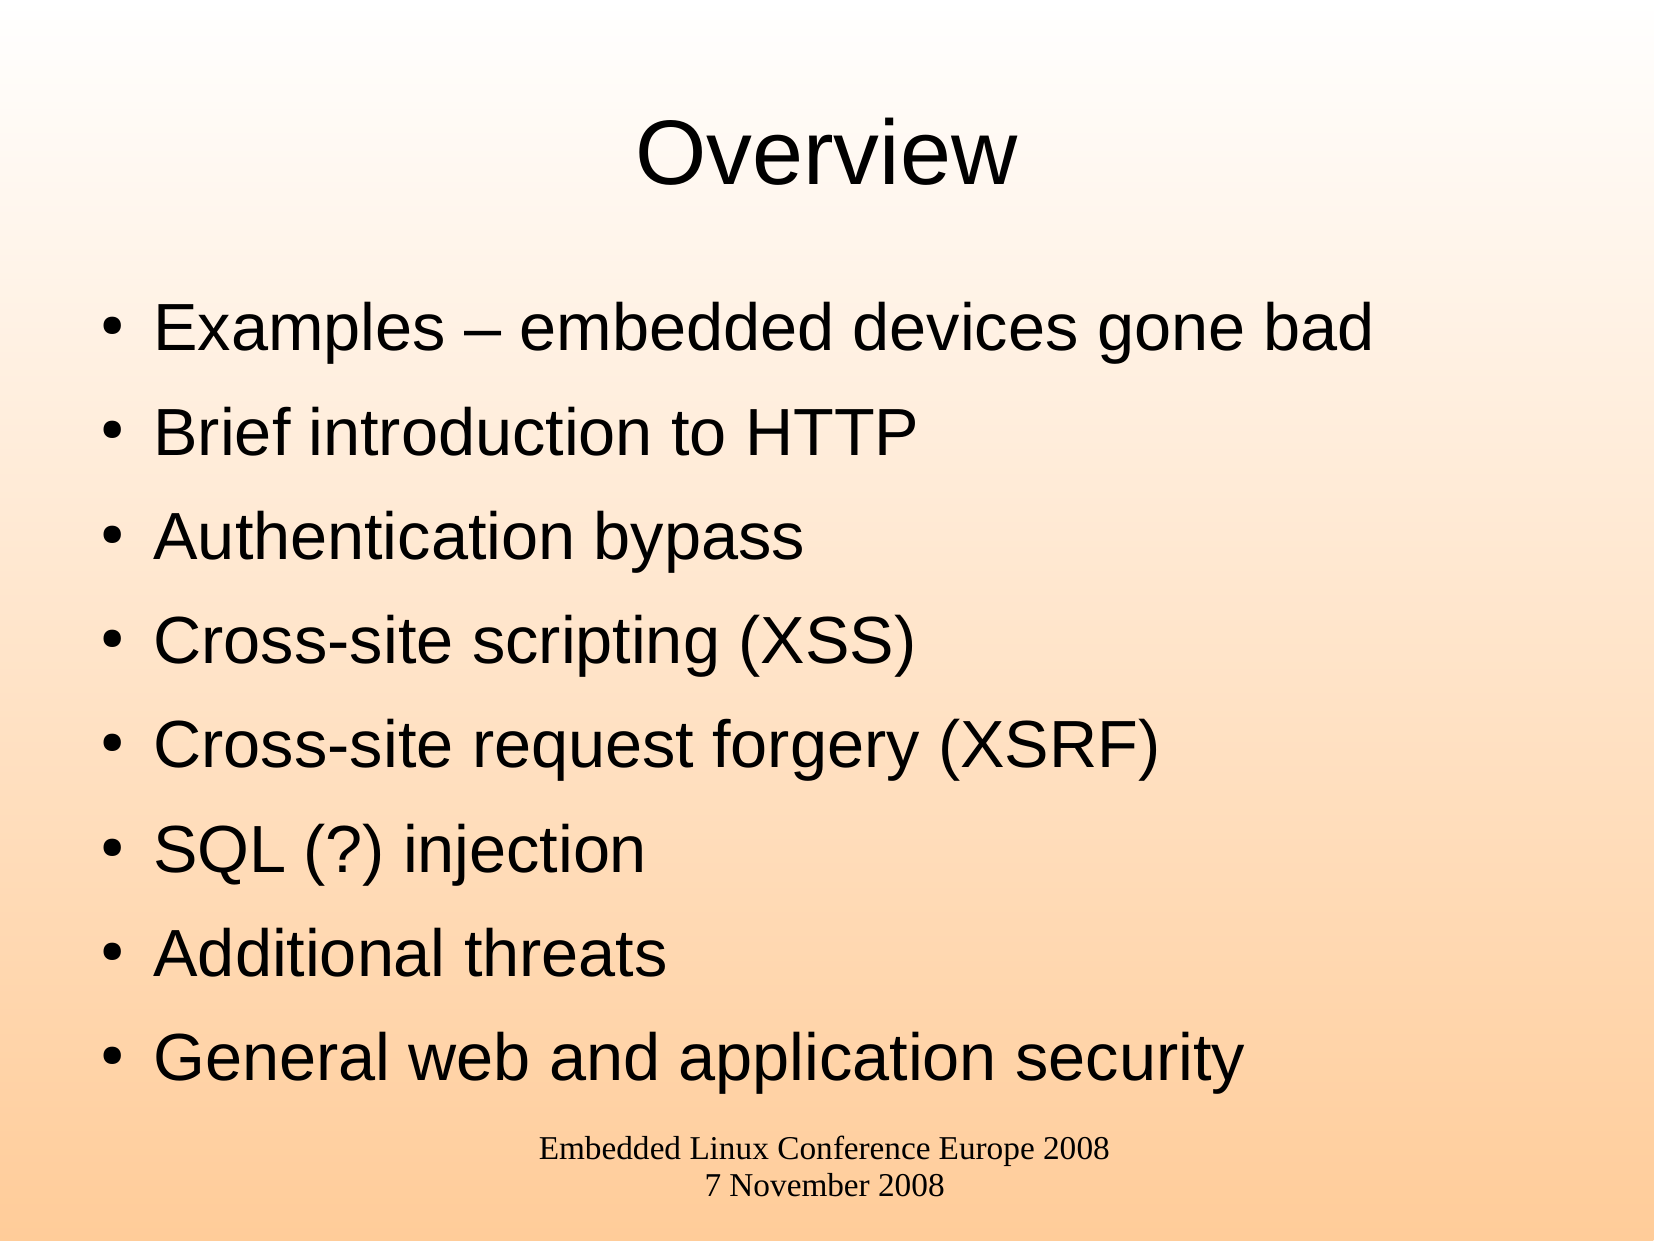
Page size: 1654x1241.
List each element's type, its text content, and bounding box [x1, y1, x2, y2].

title Overview [82, 49, 1571, 257]
list Examples – embedded devices gone bad Brief introduction to HTTP Authentication bypass Cross-site scripting (XSS) Cross-site request forgery (XSRF) SQL (?) injection Additional threats General web and application security [82, 290, 1571, 1096]
